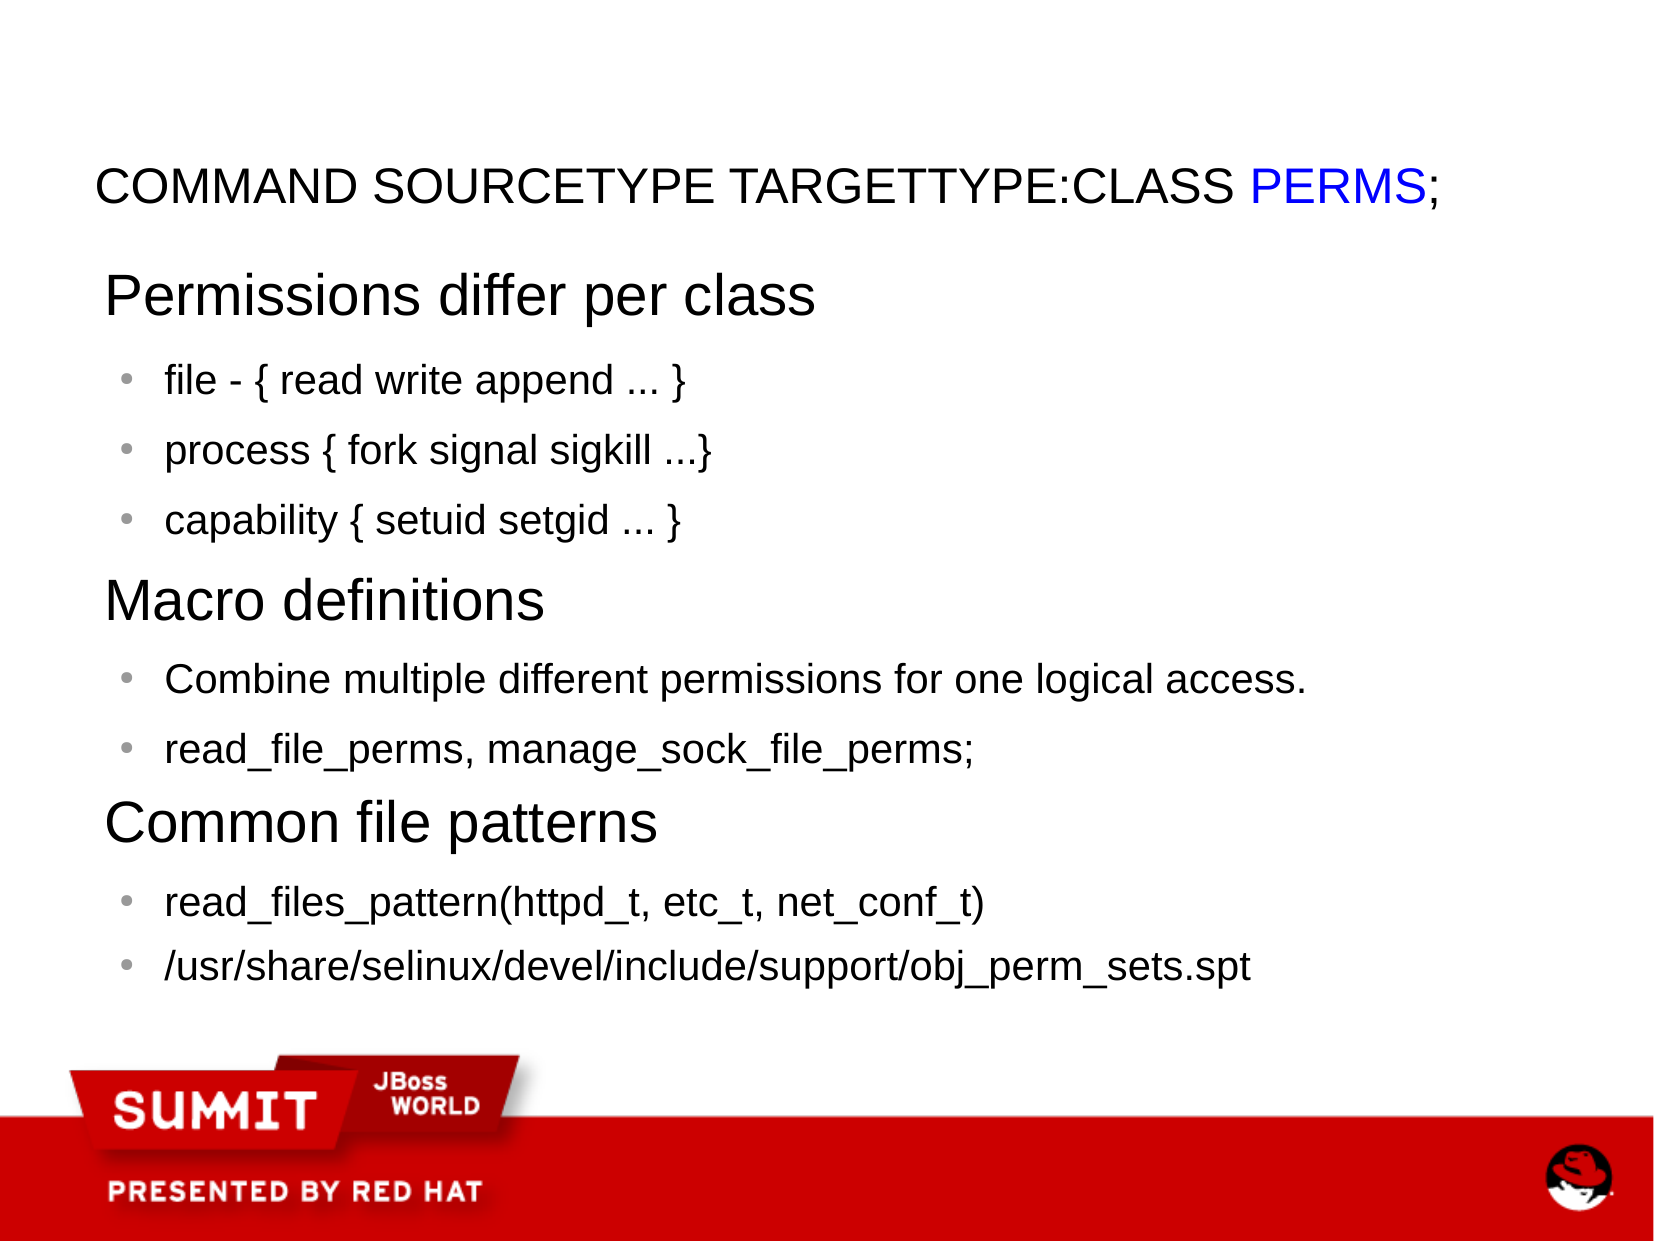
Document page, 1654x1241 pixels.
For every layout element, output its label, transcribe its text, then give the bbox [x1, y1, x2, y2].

picture [0, 1043, 1654, 1241]
list Permissions differ per class file - { read write append ... } process { fork signal sigkill ...} capability { setuid setgid ... } Macro definitions Combine multiple different permissions for one logical access. read_file_perms, manage_sock_file_perms; Common file patterns read_files_pattern(httpd_t, etc_t, net_conf_t) /usr/share/selinux/devel/include/support/obj_perm_sets.spt [104, 262, 1510, 1062]
title COMMAND SOURCETYPE TARGETTYPE:CLASS PERMS; [94, 112, 1501, 261]
